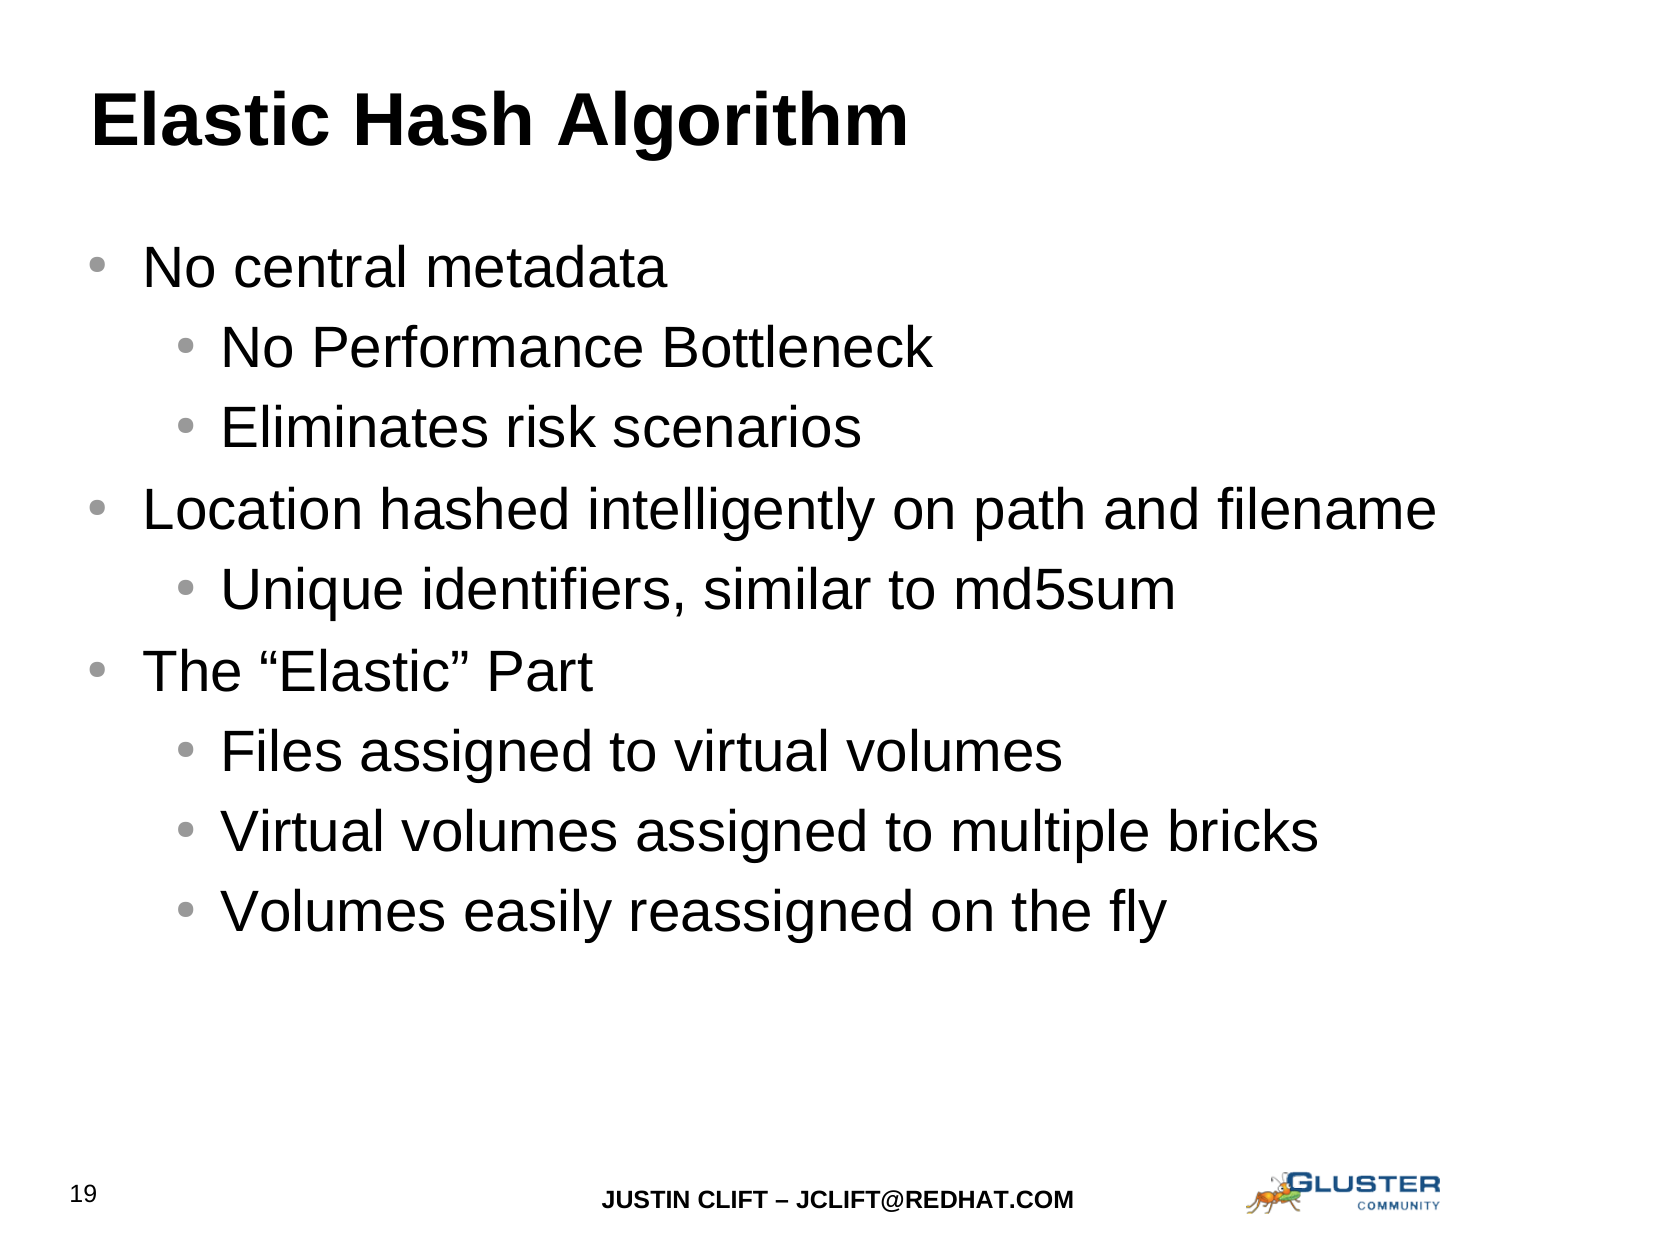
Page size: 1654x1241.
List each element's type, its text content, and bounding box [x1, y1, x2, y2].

picture [1246, 1170, 1440, 1215]
list No central metadata No Performance Bottleneck Eliminates risk scenarios Location hashed intelligently on path and filename Unique identifiers, similar to md5sum The “Elastic” Part Files assigned to virtual volumes Virtual volumes assigned to multiple bricks Volumes easily reassigned on the fly [86, 232, 1576, 1111]
title Elastic Hash Algorithm [90, 15, 1579, 223]
